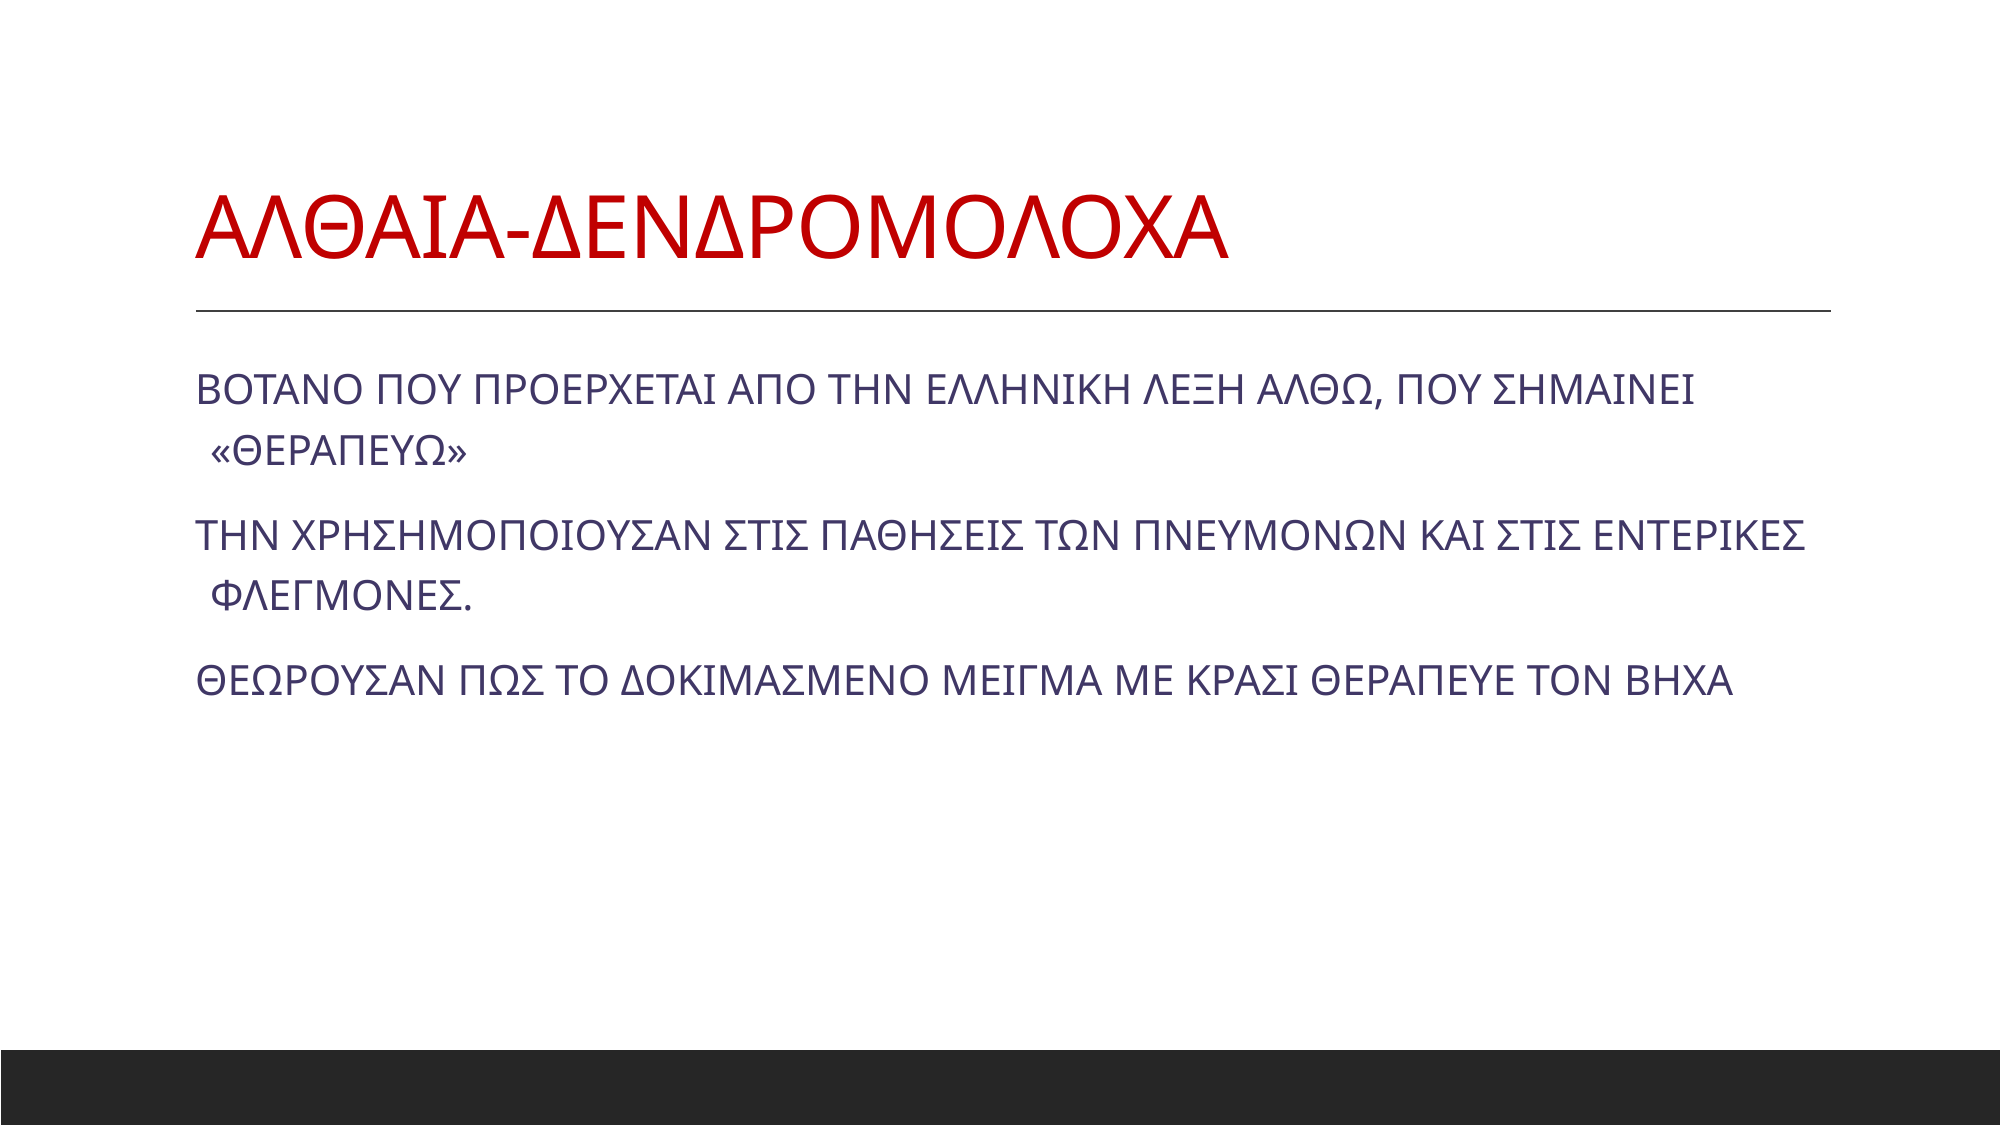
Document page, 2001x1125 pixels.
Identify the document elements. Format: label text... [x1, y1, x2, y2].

title ΑΛΘΑΙΑ-ΔΕΝΔΡΟΜΟΛΟΧΑ [180, 151, 1397, 286]
list ΒΟΤΑΝΟ ΠΟΥ ΠΡΟΕΡΧΕΤΑΙ ΑΠΟ ΤΗΝ ΕΛΛΗΝΙΚΗ ΛΕΞΗ ΑΛΘΩ, ΠΟΥ ΣΗΜΑΙΝΕΙ «ΘΕΡΑΠΕΥΩ» ΤΗΝ ΧΡΗΣΗΜΟΠΟΙΟΥΣΑΝ ΣΤΙΣ ΠΑΘΗΣΕΙΣ ΤΩΝ ΠΝΕΥΜΟΝΩΝ ΚΑΙ ΣΤΙΣ ΕΝΤΕΡΙΚΕΣ ΦΛΕΓΜΟΝΕΣ. ΘΕΩΡΟΥΣΑΝ ΠΩΣ ΤΟ ΔΟΚΙΜΑΣΜΕΝΟ ΜΕΙΓΜΑ ΜΕ ΚΡΑΣΙ ΘΕΡΑΠΕΥΕ ΤΟΝ ΒΗΧΑ [180, 345, 1831, 963]
